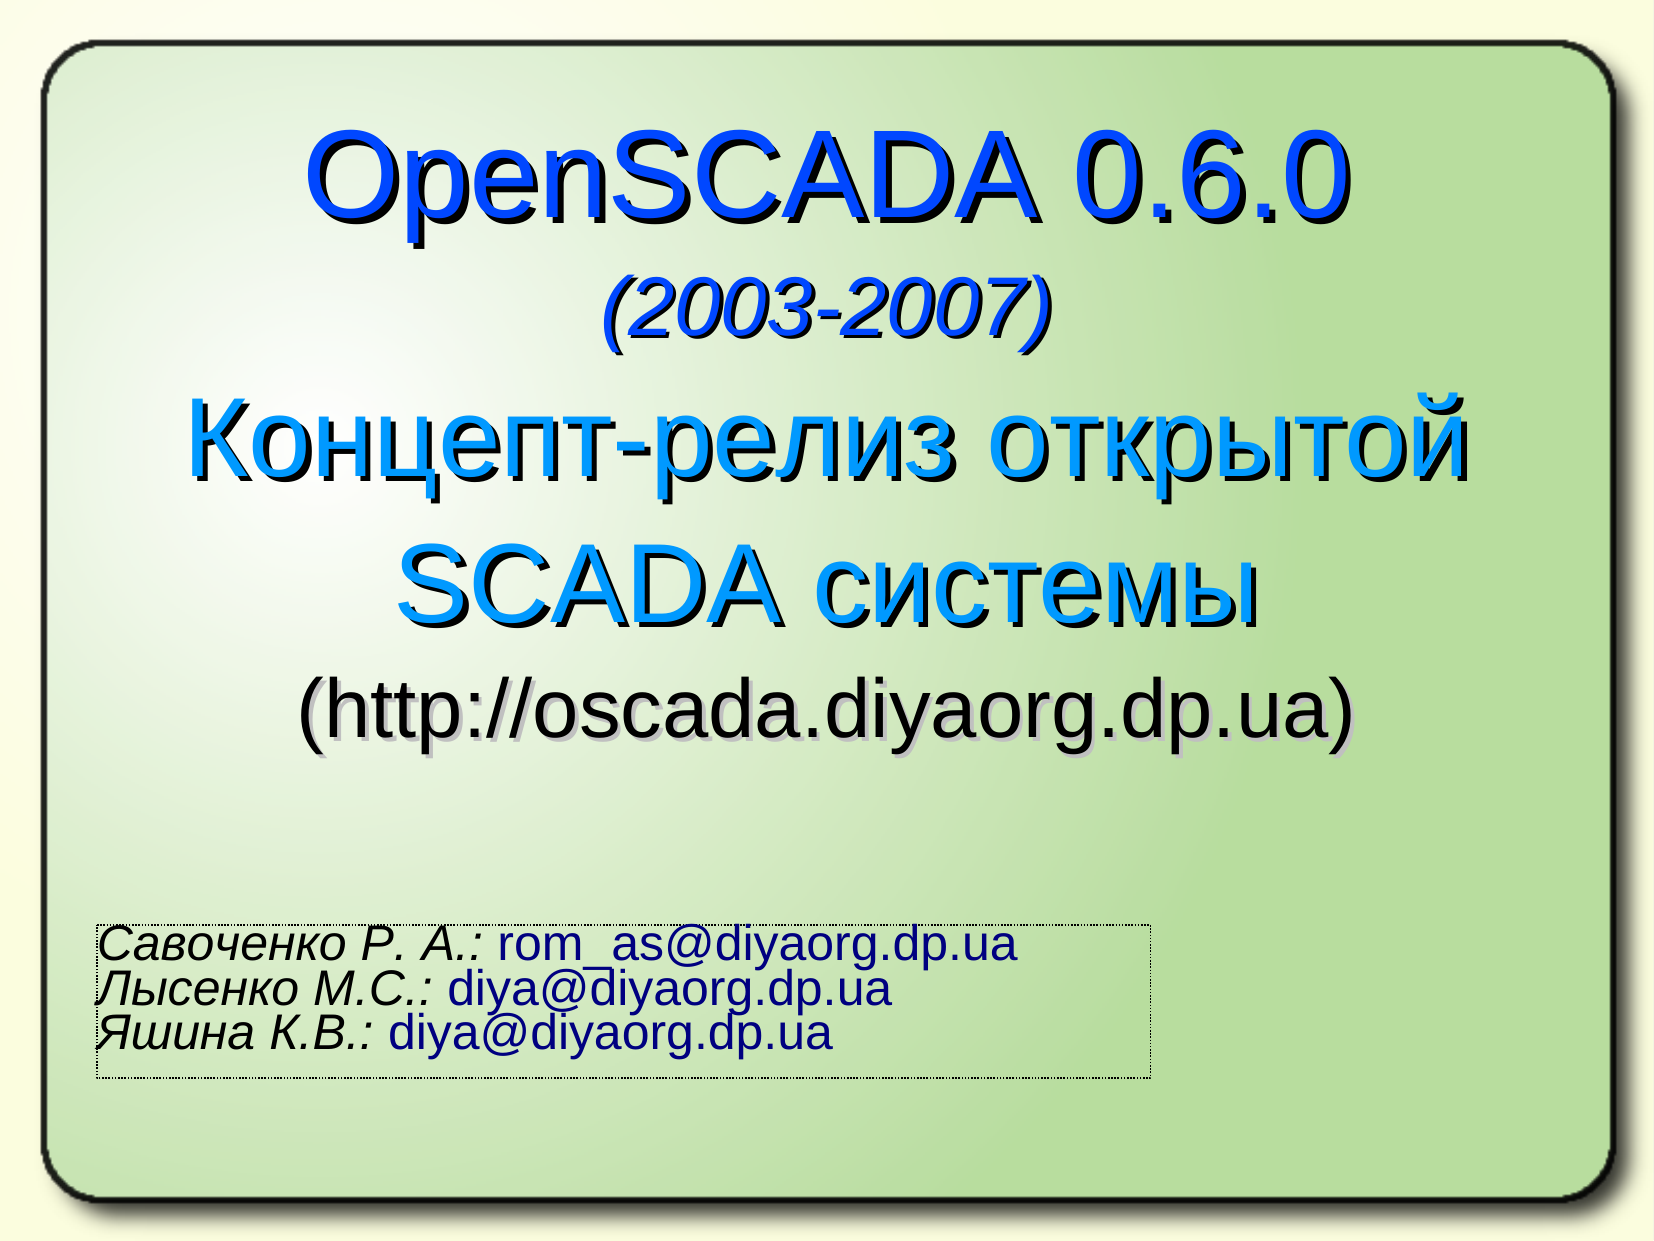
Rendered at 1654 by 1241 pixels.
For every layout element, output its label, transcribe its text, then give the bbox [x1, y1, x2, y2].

title OpenSCADA 0.6.0 (2003-2007) Концепт-релиз открытой SCADA системы (http://oscada.diyaorg.dp.ua) [43, 92, 1611, 744]
picture [0, 0, 1654, 1241]
text_box Савоченко Р. А.: rom_as@diyaorg.dp.ua Лысенко М.С.: diya@diyaorg.dp.ua Яшина К.В.: diya@diyaorg.dp.ua [96, 924, 1151, 1079]
